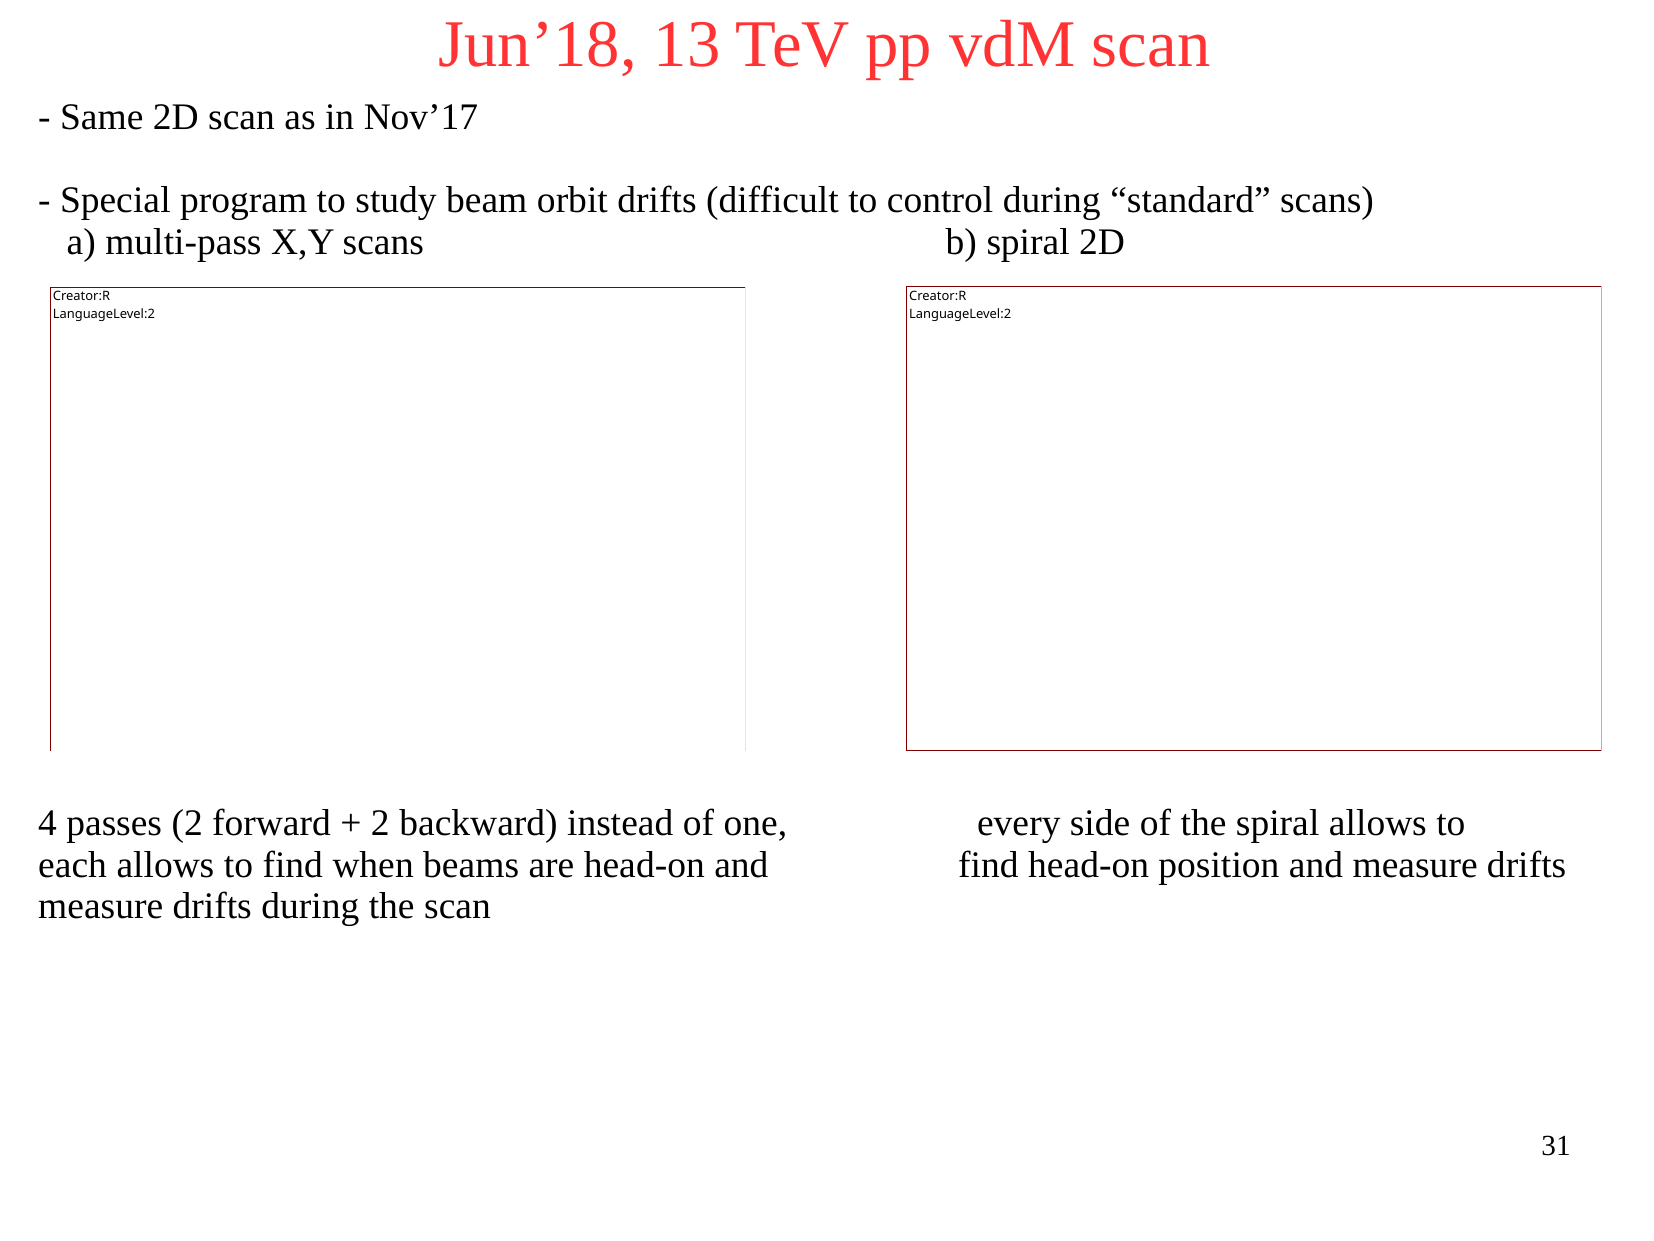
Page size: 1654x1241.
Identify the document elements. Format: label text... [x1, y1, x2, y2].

picture [48, 286, 746, 751]
text_box - Same 2D scan as in Nov’17 - Special program to study beam orbit drifts (difficult to control during “standard” scans) a) multi-pass X,Y scans b) spiral 2D 4 passes (2 forward + 2 backward) instead of one, every side of the spiral allows to each allows to find when beams are head-on and find head-on position and measure drifts measure drifts during the scan [23, 88, 1619, 935]
text_box Jun’18, 13 TeV pp vdM scan [15, 0, 1636, 208]
picture [905, 285, 1602, 751]
